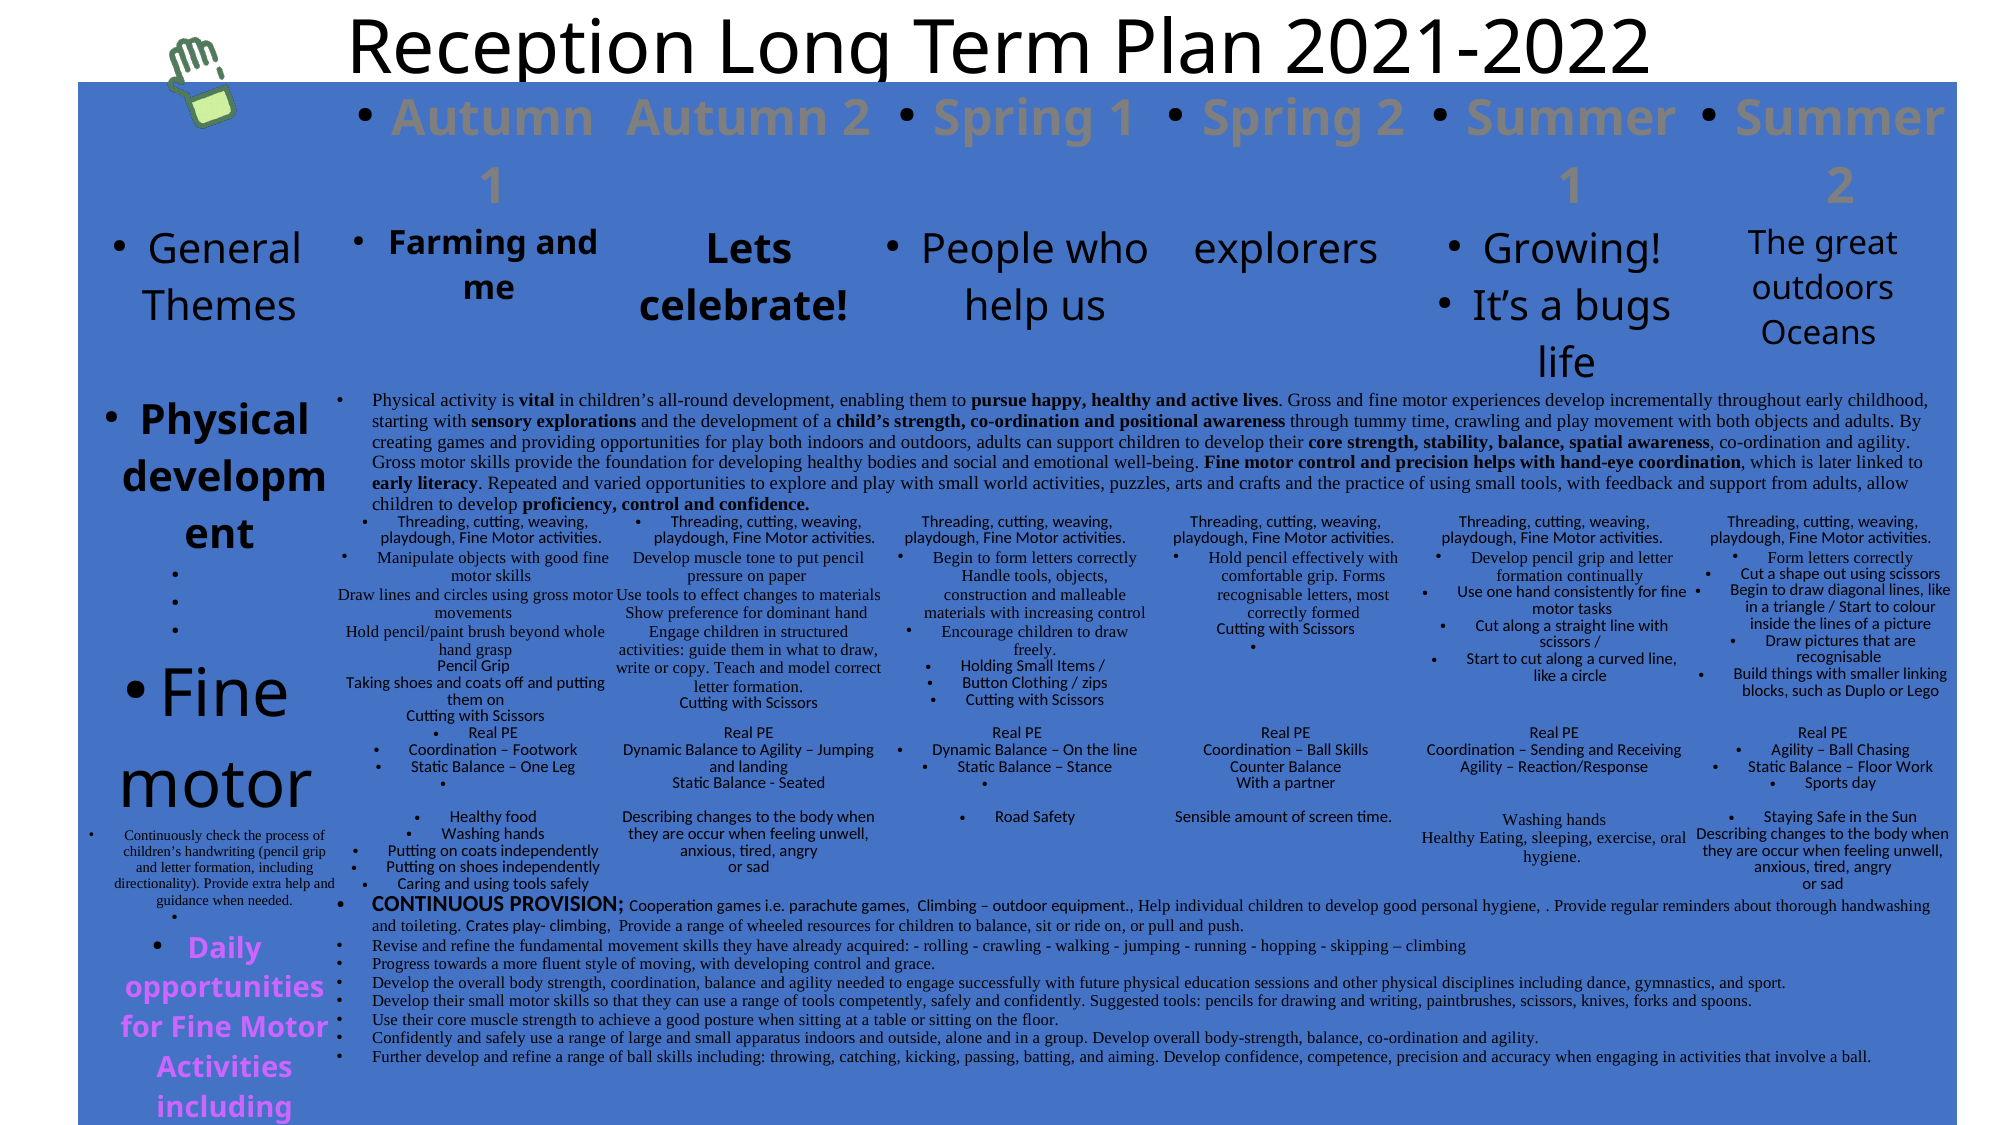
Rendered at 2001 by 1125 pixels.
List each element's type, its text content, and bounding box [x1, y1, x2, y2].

table_cell General Themes [78, 219, 337, 390]
table_cell Lets celebrate! [615, 219, 883, 390]
table_cell Real PE Coordination – Footwork Static Balance – One Leg [337, 726, 615, 810]
table_cell CONTINUOUS PROVISION; Cooperation games i.e. parachute games, Climbing – outdoor equipment., Help individual children to develop good personal hygiene, . Provide regular reminders about thorough handwashing and toileting. Crates play- climbing, Provide a range of wheeled resources for children to balance, sit or ride on, or pull and push. Revise and refine the fundamental movement skills they have already acquired: - rolling - crawling - walking - jumping - running - hopping - skipping – climbing Progress towards a more fluent style of moving, with developing control and grace. Develop the overall body strength, coordination, balance and agility needed to engage successfully with future physical education sessions and other physical disciplines including dance, gymnastics, and sport. Develop their small motor skills so that they can use a range of tools competently, safely and confidently. Suggested tools: pencils for drawing and writing, paintbrushes, scissors, knives, forks and spoons. Use their core muscle strength to achieve a good posture when sitting at a table or sitting on the floor. Confidently and safely use a range of large and small apparatus indoors and outside, alone and in a group. Develop overall body-strength, balance, co-ordination and agility. Further develop and refine a range of ball skills including: throwing, catching, kicking, passing, batting, and aiming. Develop confidence, competence, precision and accuracy when engaging in activities that involve a ball. [337, 894, 1957, 1125]
table_cell Real PE Agility – Ball Chasing Static Balance – Floor Work Sports day [1689, 726, 1957, 810]
table_cell Threading, cutting, weaving, playdough, Fine Motor activities. Begin to form letters correctly Handle tools, objects, construction and malleable materials with increasing control Encourage children to draw freely. Holding Small Items / Button Clothing / zips Cutting with Scissors [883, 515, 1152, 726]
table_header Summer 2 [1689, 82, 1957, 219]
table_cell Threading, cutting, weaving, playdough, Fine Motor activities. Manipulate objects with good fine motor skills Draw lines and circles using gross motor movements Hold pencil/paint brush beyond whole hand grasp Pencil Grip Taking shoes and coats off and putting them on Cutting with Scissors [337, 515, 615, 726]
table_cell The great outdoors Oceans [1689, 219, 1957, 390]
table_cell Real PE Coordination – Sending and Receiving Agility – Reaction/Response [1420, 726, 1689, 810]
table_cell explorers [1152, 219, 1420, 390]
table_cell Healthy food Washing hands Putting on coats independently Putting on shoes independently Caring and using tools safely [337, 810, 615, 894]
table_cell Growing! It’s a bugs life [1420, 219, 1689, 390]
table_cell Physical activity is vital in children’s all-round development, enabling them to pursue happy, healthy and active lives. Gross and fine motor experiences develop incrementally throughout early childhood, starting with sensory explorations and the development of a child’s strength, co-ordination and positional awareness through tummy time, crawling and play movement with both objects and adults. By creating games and providing opportunities for play both indoors and outdoors, adults can support children to develop their core strength, stability, balance, spatial awareness, co-ordination and agility. Gross motor skills provide the foundation for developing healthy bodies and social and emotional well-being. Fine motor control and precision helps with hand-eye coordination, which is later linked to early literacy. Repeated and varied opportunities to explore and play with small world activities, puzzles, arts and crafts and the practice of using small tools, with feedback and support from adults, allow children to develop proficiency, control and confidence. [337, 390, 1957, 515]
table_cell Staying Safe in the Sun Describing changes to the body when they are occur when feeling unwell, anxious, tired, angry or sad [1689, 810, 1957, 894]
table_header Spring 1 [883, 82, 1152, 219]
table_cell Threading, cutting, weaving, playdough, Fine Motor activities. Develop pencil grip and letter formation continually Use one hand consistently for fine motor tasks Cut along a straight line with scissors / Start to cut along a curved line, like a circle [1420, 515, 1689, 726]
table_cell Physical development Fine motor Continuously check the process of children’s handwriting (pencil grip and letter formation, including directionality). Provide extra help and guidance when needed. Daily opportunities for Fine Motor Activities including Letter Formation Gross motor Daily Go Noodle Opportunities [78, 390, 337, 1125]
table_cell Threading, cutting, weaving, playdough, Fine Motor activities. Develop muscle tone to put pencil pressure on paper Use tools to effect changes to materials Show preference for dominant hand Engage children in structured activities: guide them in what to draw, write or copy. Teach and model correct letter formation. Cutting with Scissors [615, 515, 883, 726]
table_cell Farming and me [337, 219, 615, 390]
table_header Autumn 2 [615, 82, 883, 219]
table_cell Describing changes to the body when they are occur when feeling unwell, anxious, tired, angry or sad [615, 810, 883, 894]
table_cell Threading, cutting, weaving, playdough, Fine Motor activities. Hold pencil effectively with comfortable grip. Forms recognisable letters, most correctly formed Cutting with Scissors [1152, 515, 1420, 726]
table_header Summer 1 [1420, 82, 1689, 219]
table_cell Threading, cutting, weaving, playdough, Fine Motor activities. Form letters correctly Cut a shape out using scissors Begin to draw diagonal lines, like in a triangle / Start to colour inside the lines of a picture Draw pictures that are recognisable Build things with smaller linking blocks, such as Duplo or Lego [1689, 515, 1957, 726]
table_cell Real PE Dynamic Balance – On the line Static Balance – Stance [883, 726, 1152, 810]
picture [137, 23, 255, 141]
table_header Autumn 1 [337, 82, 615, 219]
table_cell Real PE Coordination – Ball Skills Counter Balance With a partner [1152, 726, 1420, 810]
table_cell People who help us [883, 219, 1152, 390]
text_box Reception Long Term Plan 2021-2022 [137, 0, 1863, 82]
table_cell Sensible amount of screen time. [1152, 810, 1420, 894]
table_cell Road Safety [883, 810, 1152, 894]
table_cell Washing hands Healthy Eating, sleeping, exercise, oral hygiene. [1420, 810, 1689, 894]
table_header Spring 2 [1152, 82, 1420, 219]
table_header [78, 82, 337, 219]
table_cell Real PE Dynamic Balance to Agility – Jumping and landing Static Balance - Seated [615, 726, 883, 810]
